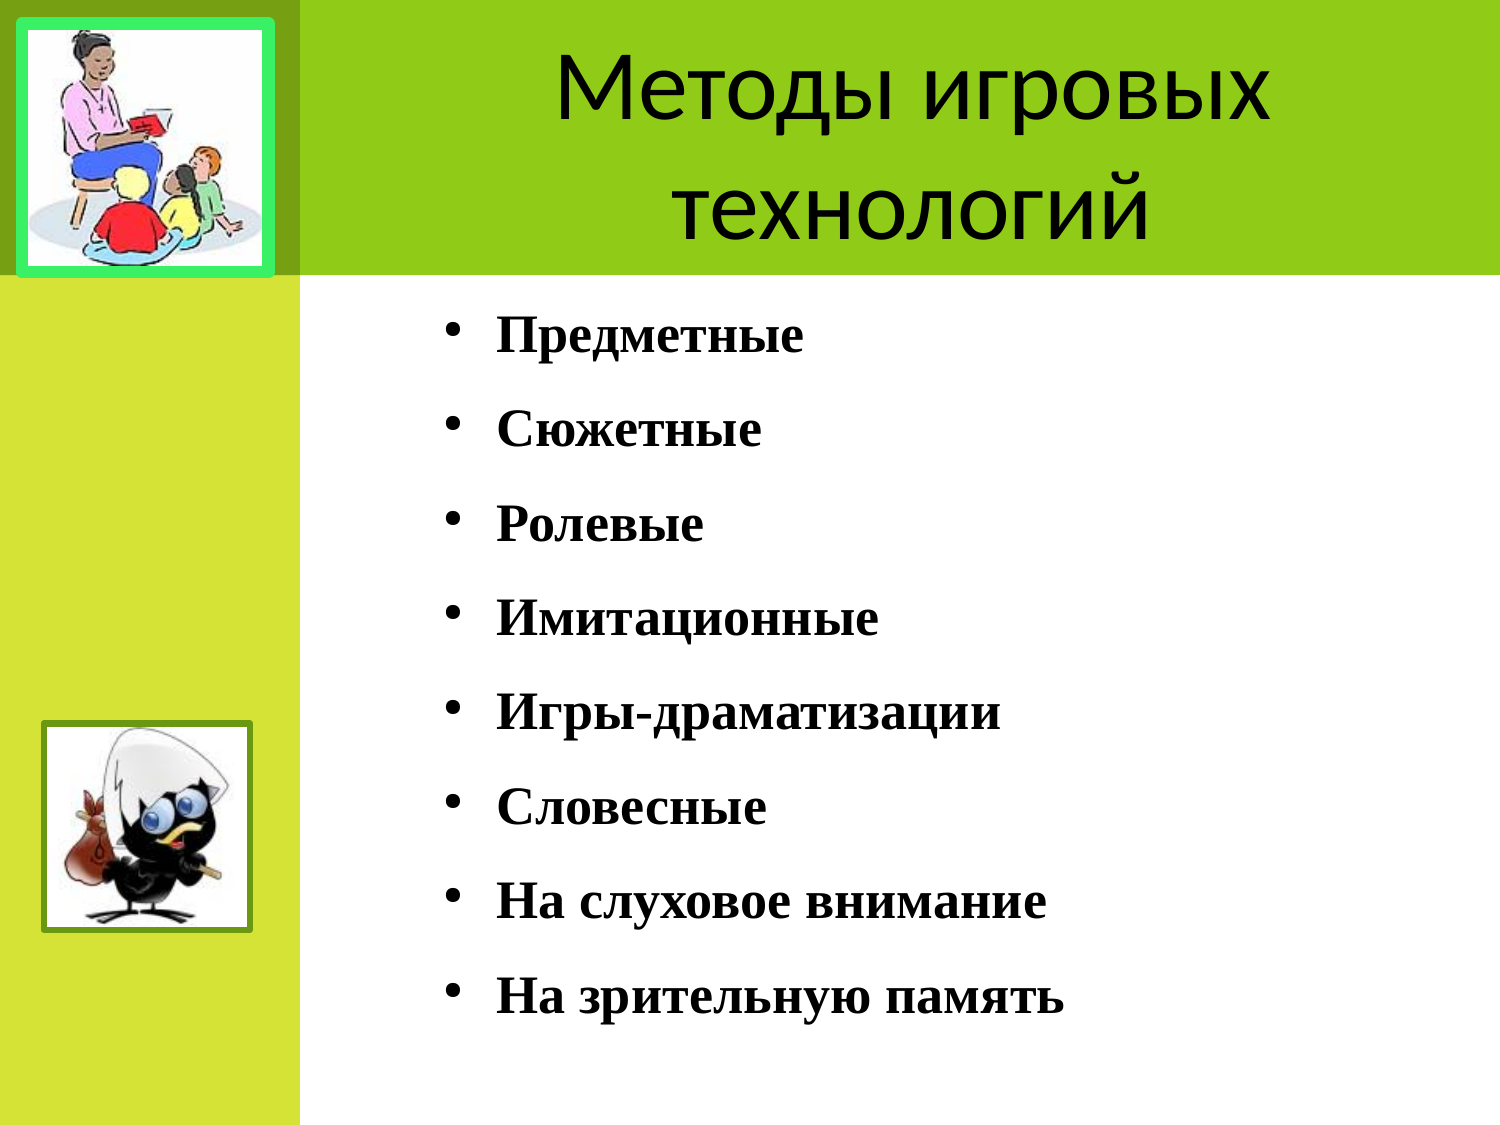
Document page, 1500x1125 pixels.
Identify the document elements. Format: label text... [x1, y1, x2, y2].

picture [28, 29, 263, 266]
list Предметные Сюжетные Ролевые Имитационные Игры-драматизации Словесные На слуховое внимание На зрительную память [407, 298, 1433, 995]
title Методы игровых технологий [399, 19, 1425, 244]
picture [46, 726, 247, 927]
